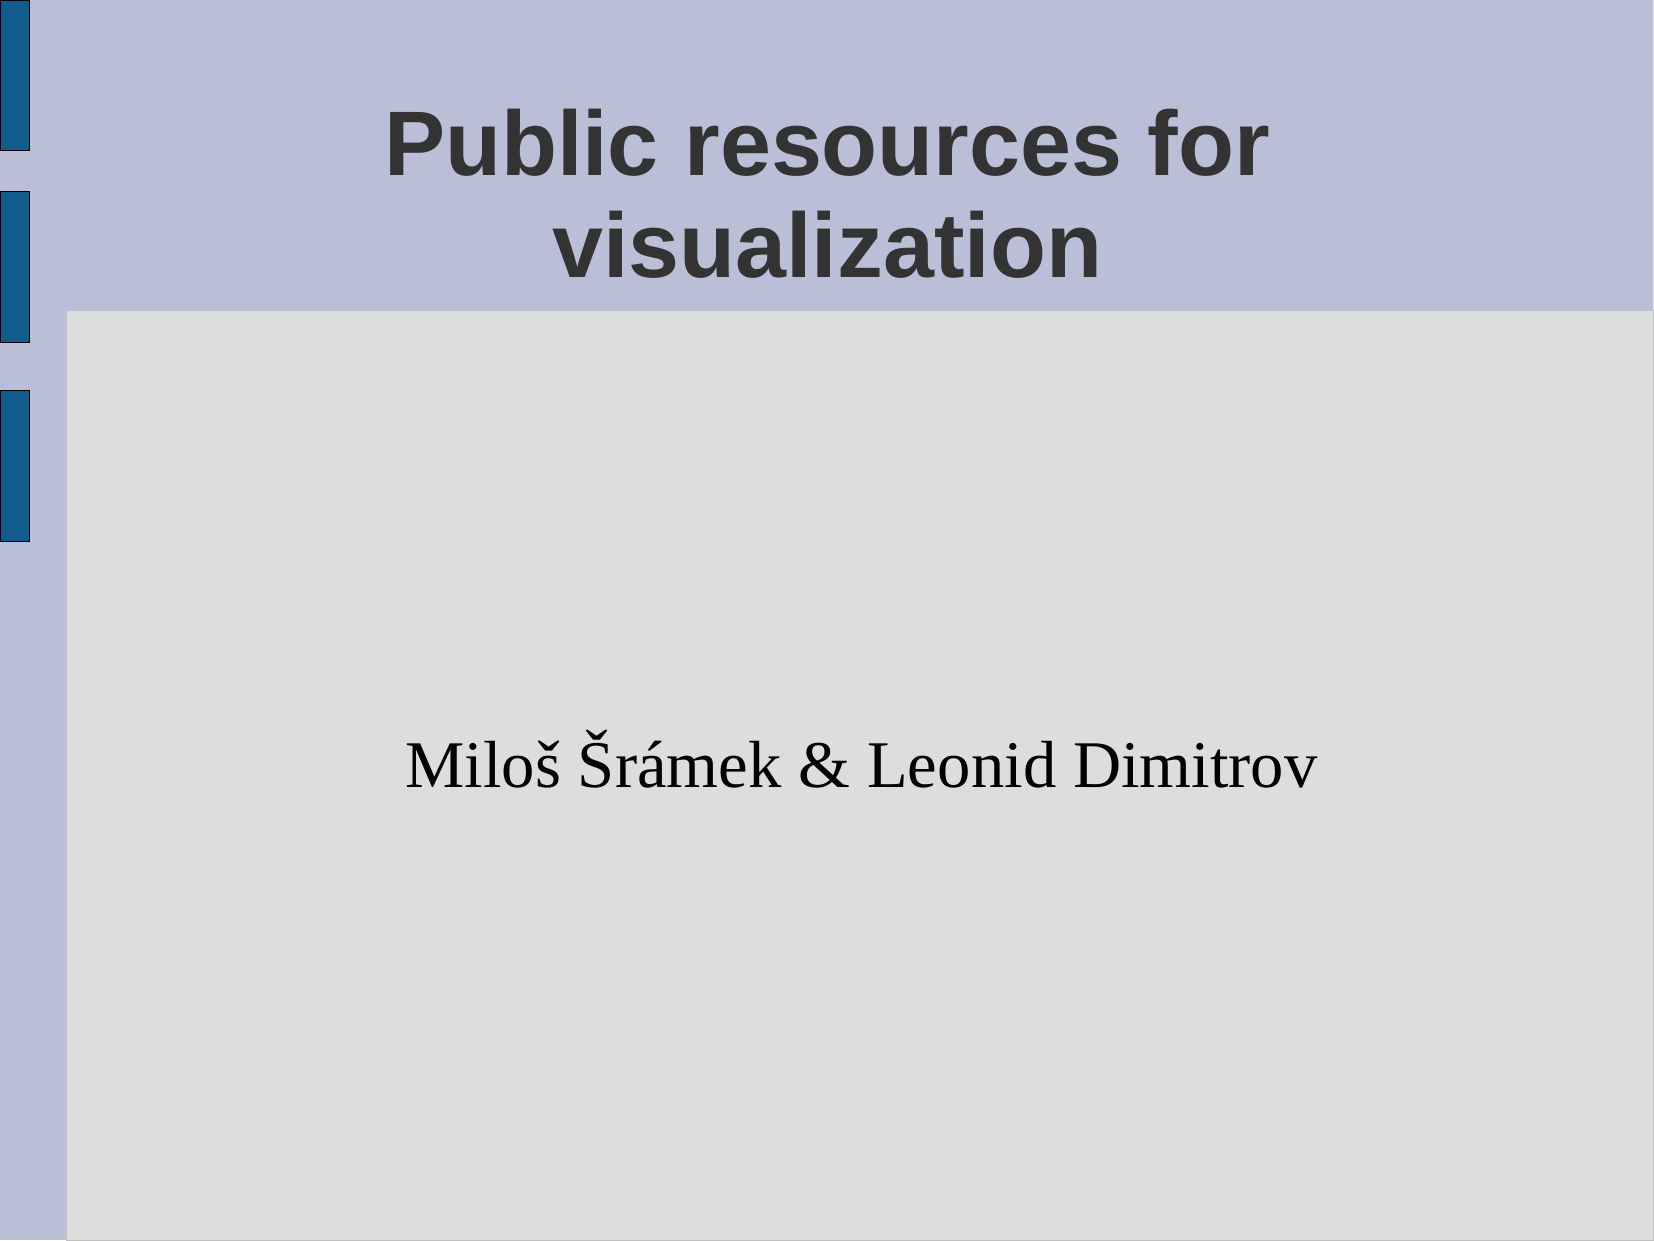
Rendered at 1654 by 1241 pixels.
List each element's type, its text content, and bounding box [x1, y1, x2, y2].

subtitle Miloš Šrámek & Leonid Dimitrov [112, 319, 1613, 1212]
title Public resources for visualization [121, 91, 1534, 299]
